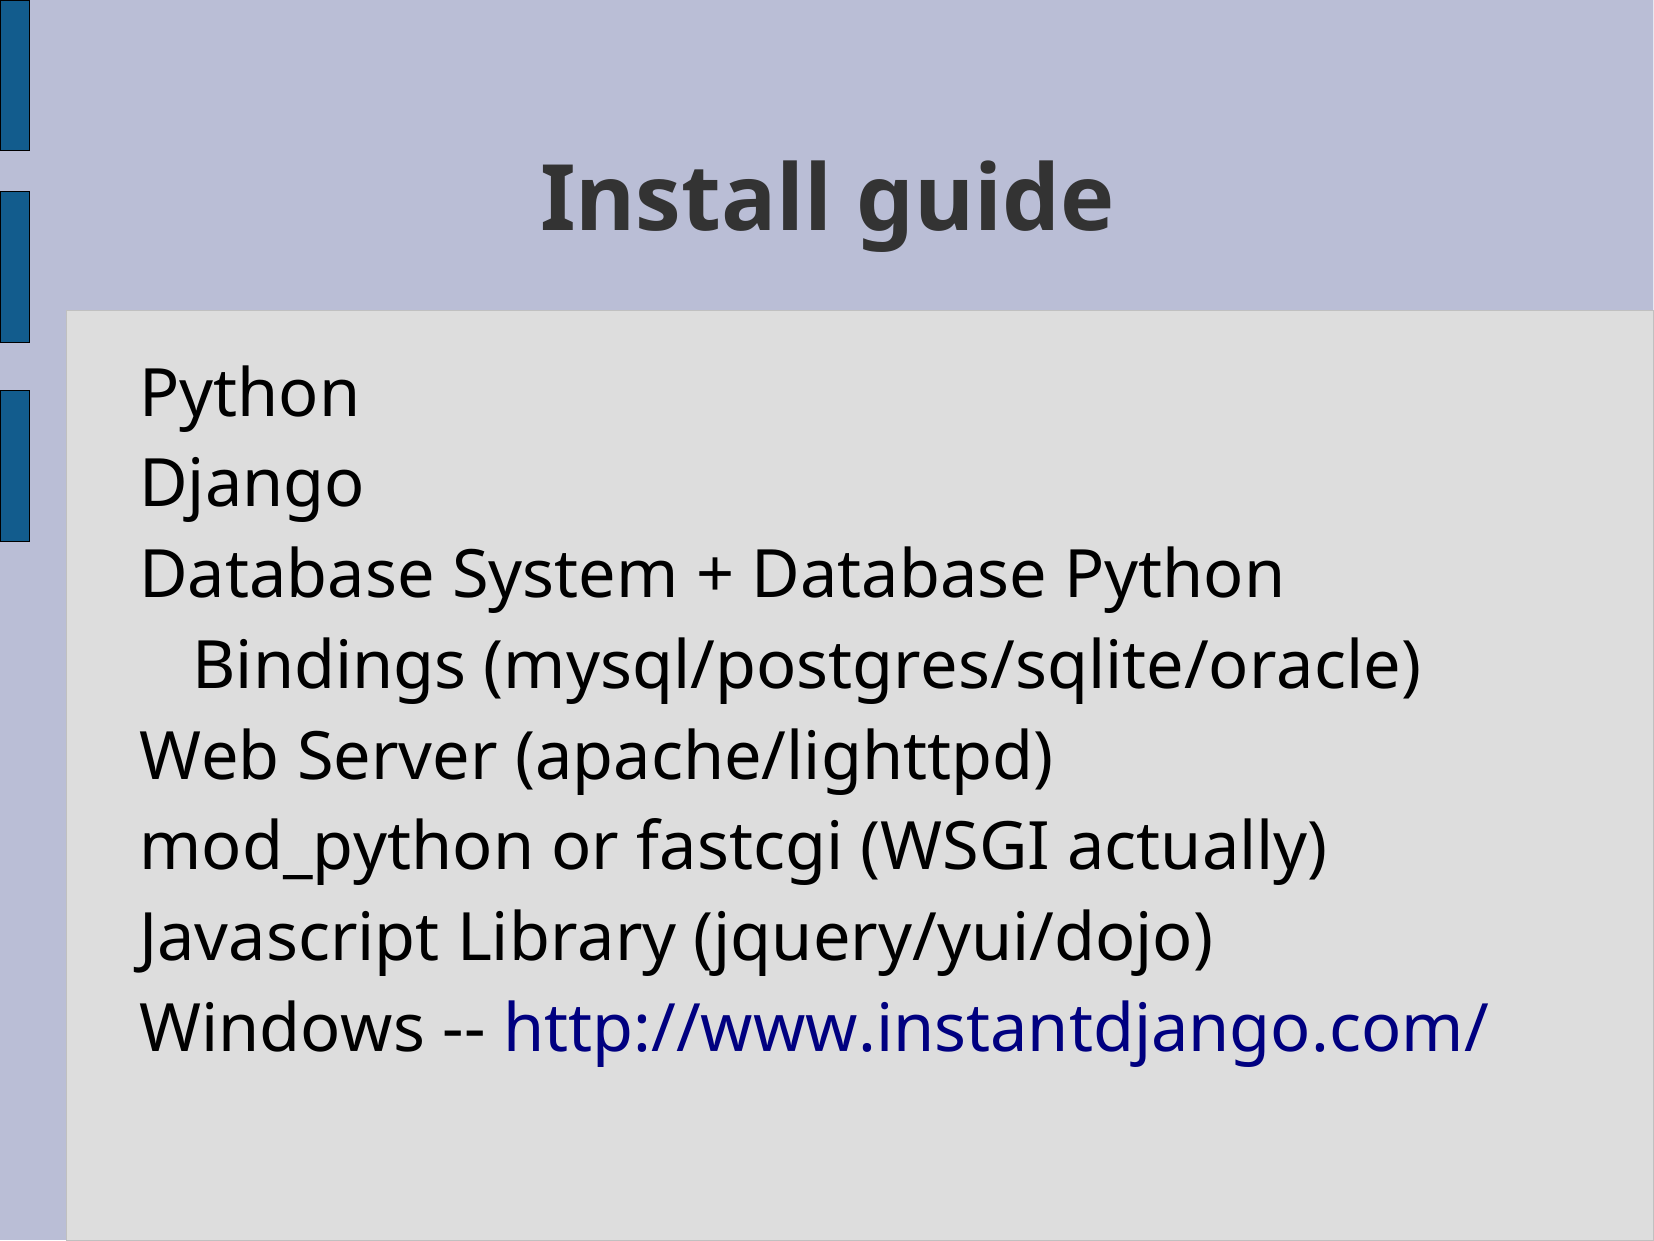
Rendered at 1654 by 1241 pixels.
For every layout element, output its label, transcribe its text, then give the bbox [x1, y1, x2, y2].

title Install guide [121, 98, 1534, 291]
list Python Django Database System + Database Python Bindings (mysql/postgres/sqlite/oracle) Web Server (apache/lighttpd) mod_python or fastcgi (WSGI actually) Javascript Library (jquery/yui/dojo) Windows -- http://www.instantdjango.com/ [121, 344, 1534, 1112]
